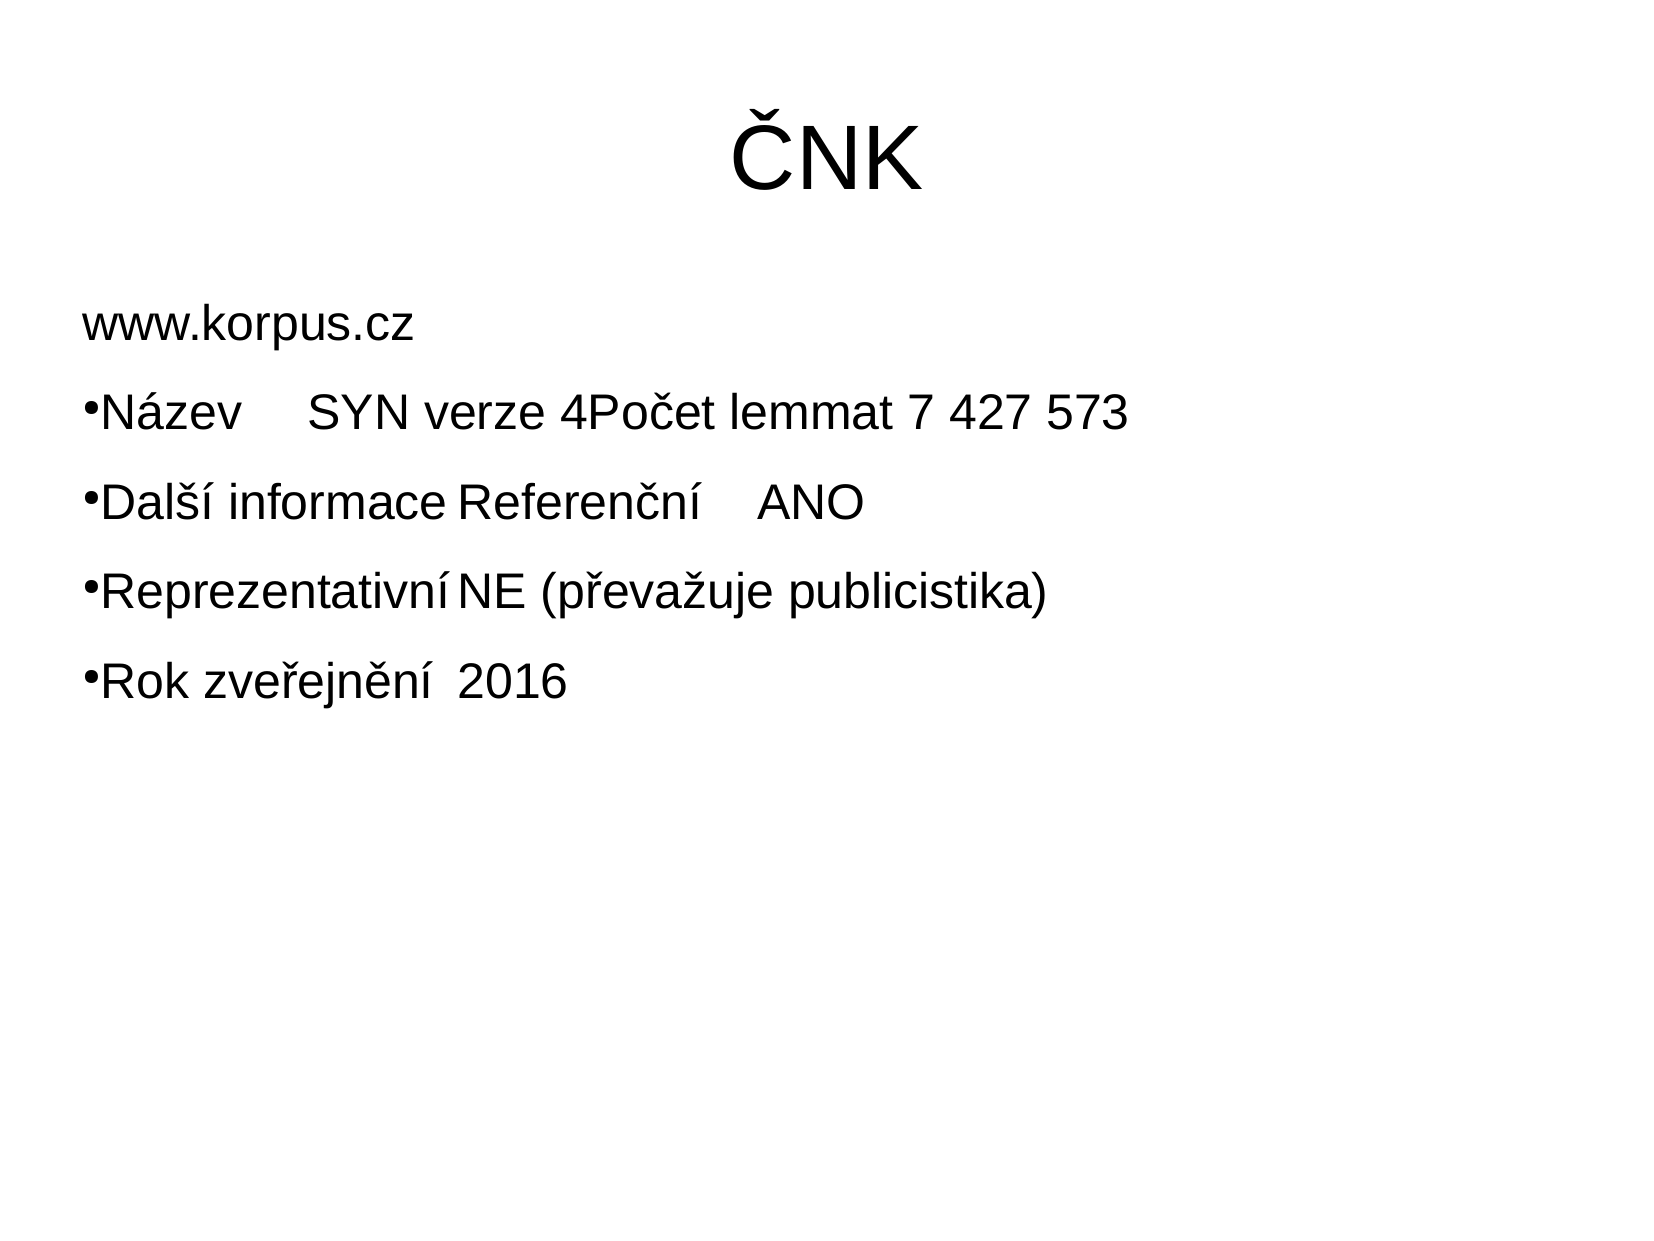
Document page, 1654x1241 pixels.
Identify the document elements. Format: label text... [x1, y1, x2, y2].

list www.korpus.cz Název SYN verze 4Počet lemmat 7 427 573 Další informace Referenční ANO Reprezentativní NE (převažuje publicistika) Rok zveřejnění 2016 [82, 290, 1571, 1010]
title ČNK [82, 49, 1571, 257]
